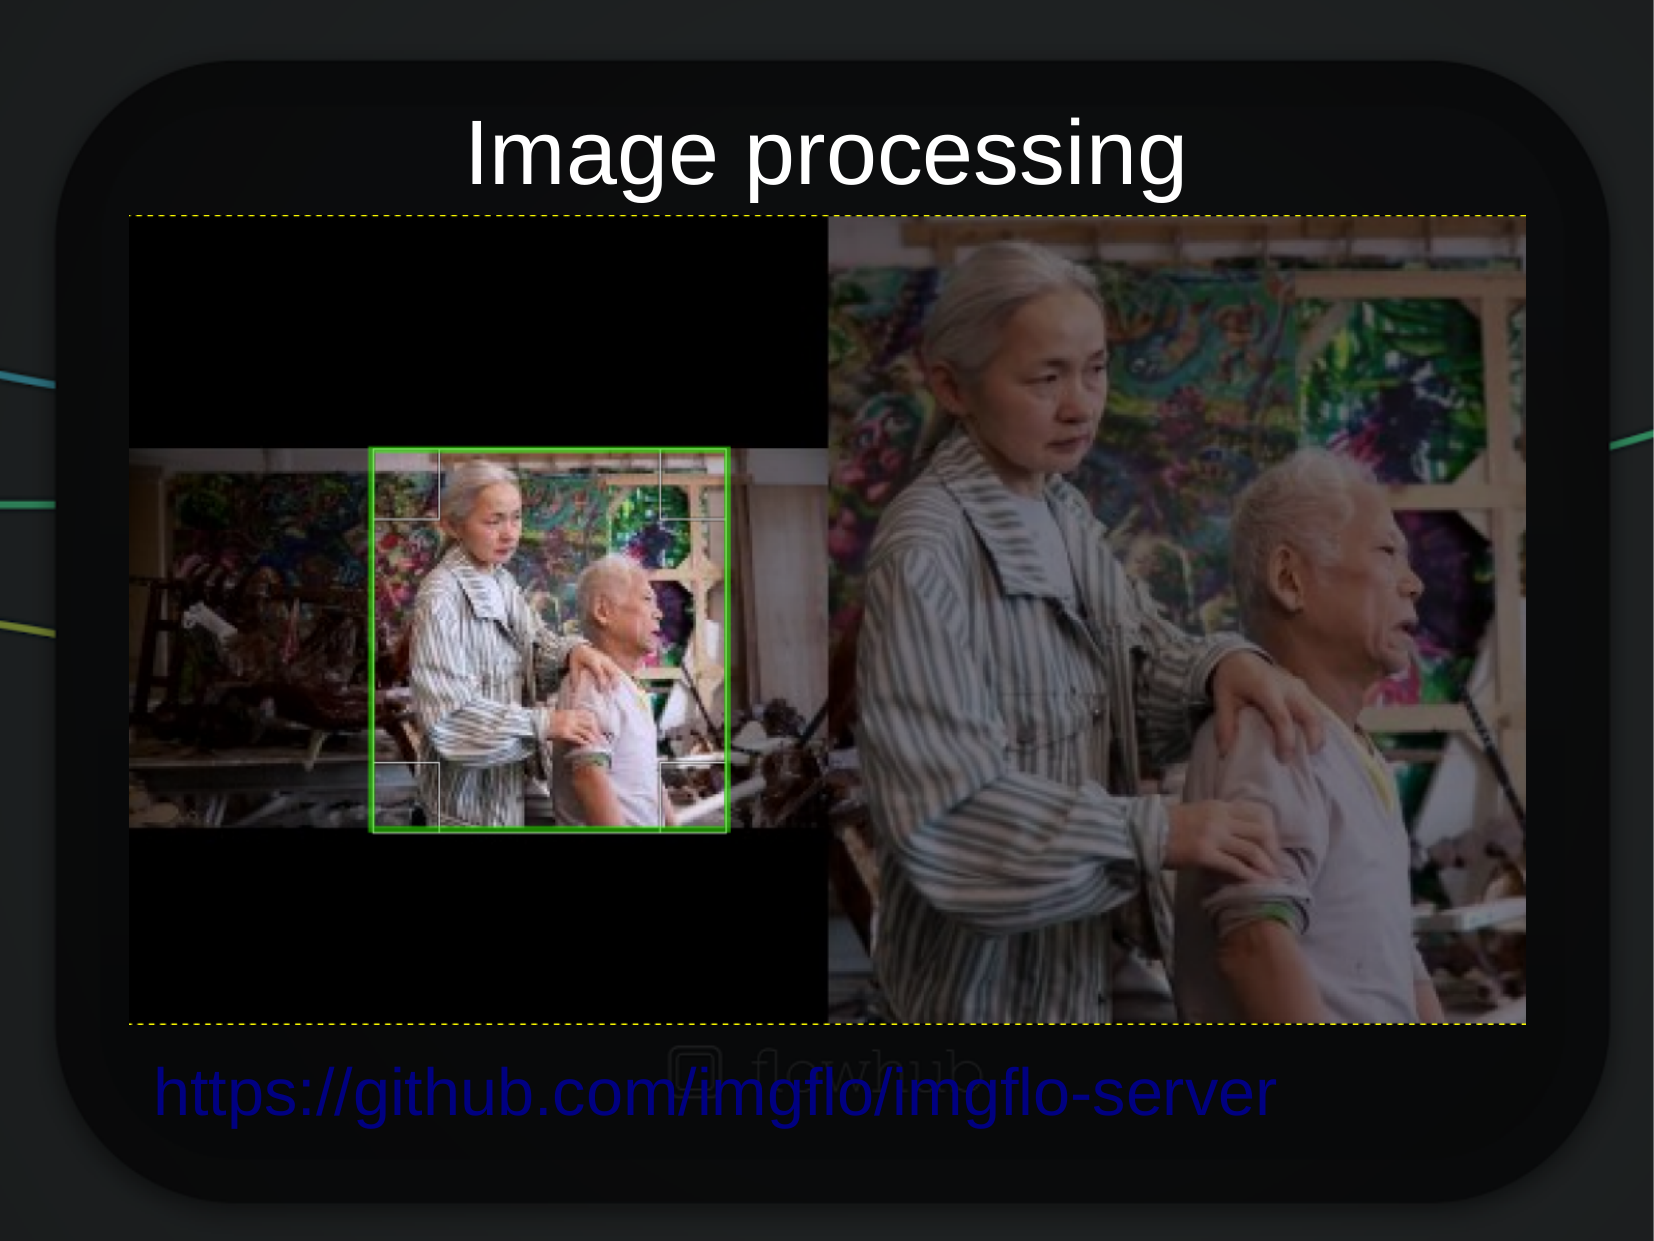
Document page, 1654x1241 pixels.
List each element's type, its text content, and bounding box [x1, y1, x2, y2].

picture [0, 0, 1654, 1241]
list https://github.com/imgflo/imgflo-server [82, 1055, 1571, 1141]
title Image processing [82, 49, 1571, 257]
